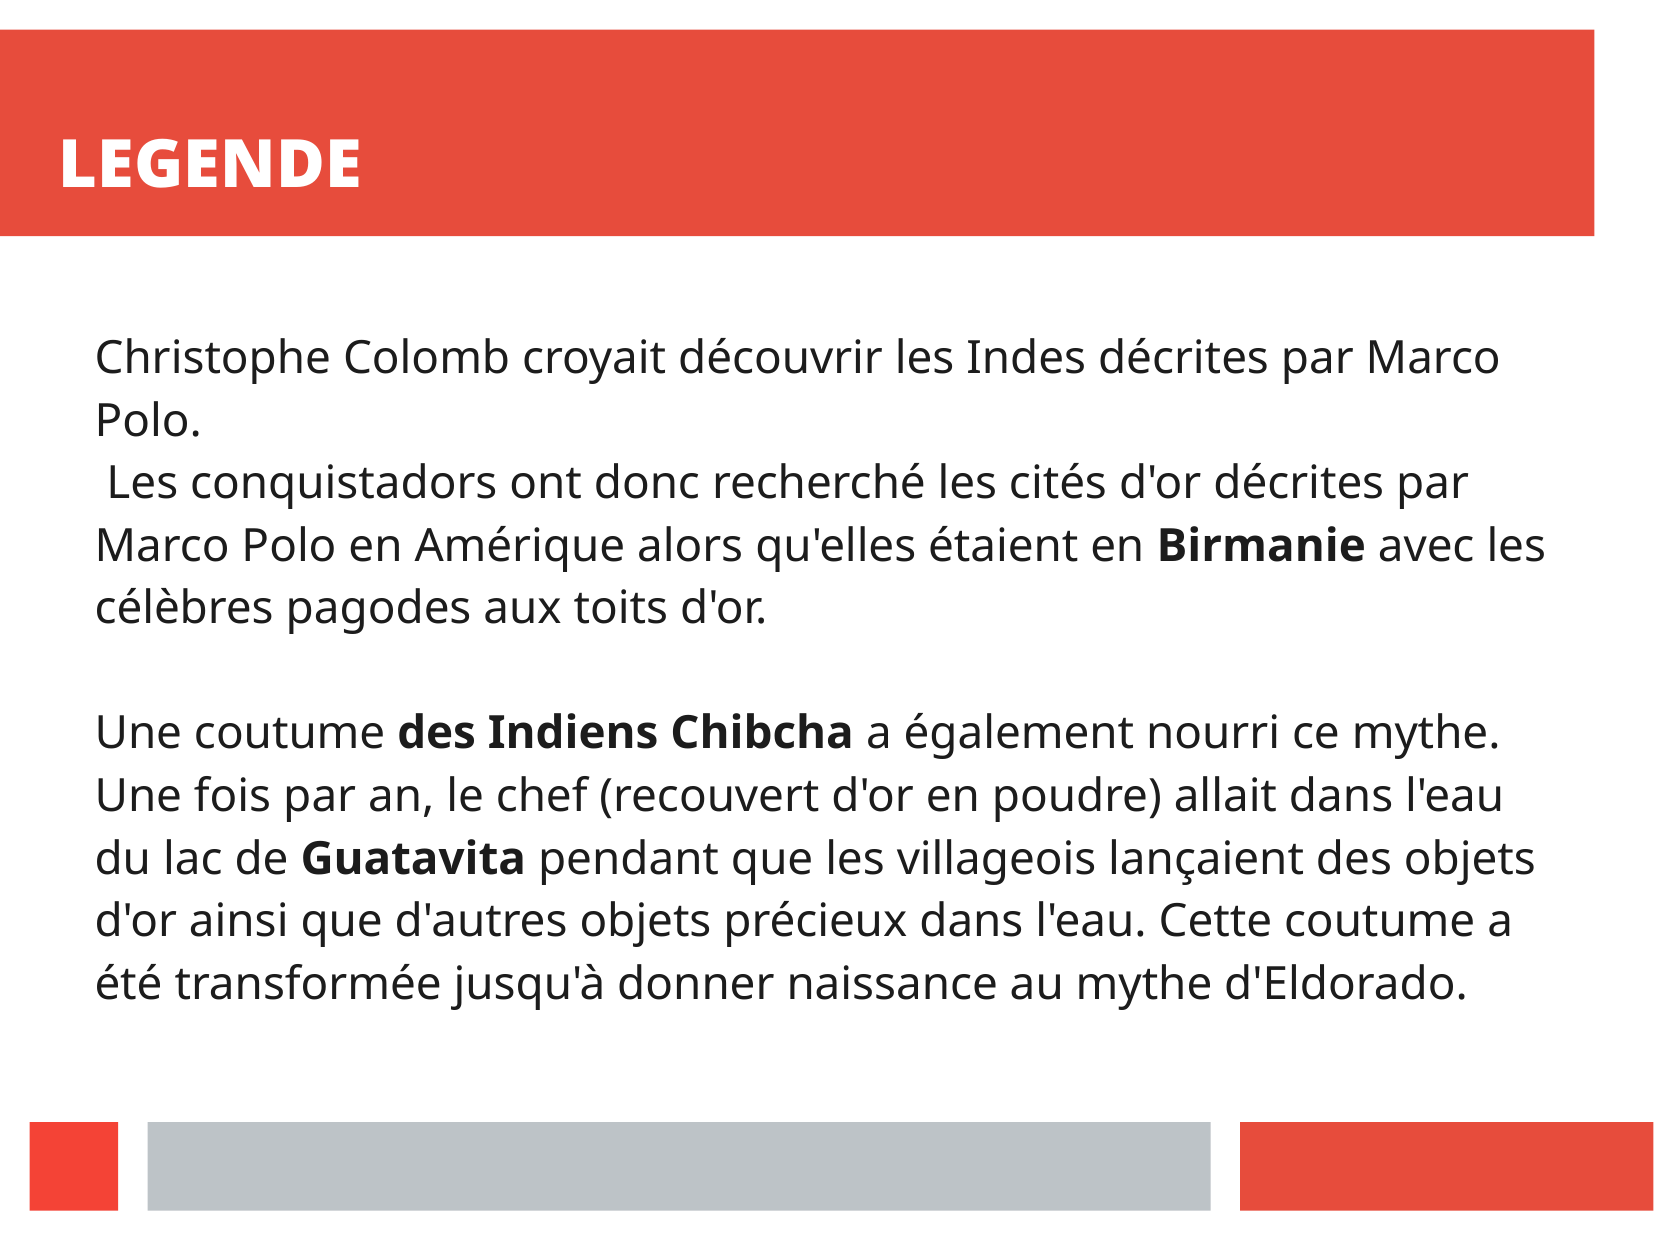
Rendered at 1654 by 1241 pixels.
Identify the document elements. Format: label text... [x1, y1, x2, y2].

list Christophe Colomb croyait découvrir les Indes décrites par Marco Polo. Les conquistadors ont donc recherché les cités d'or décrites par Marco Polo en Amérique alors qu'elles étaient en Birmanie avec les célèbres pagodes aux toits d'or. Une coutume des Indiens Chibcha a également nourri ce mythe. Une fois par an, le chef (recouvert d'or en poudre) allait dans l'eau du lac de Guatavita pendant que les villageois lançaient des objets d'or ainsi que d'autres objets précieux dans l'eau. Cette coutume a été transformée jusqu'à donner naissance au mythe d'Eldorado. [59, 324, 1565, 1093]
title LEGENDE [59, 59, 1595, 207]
